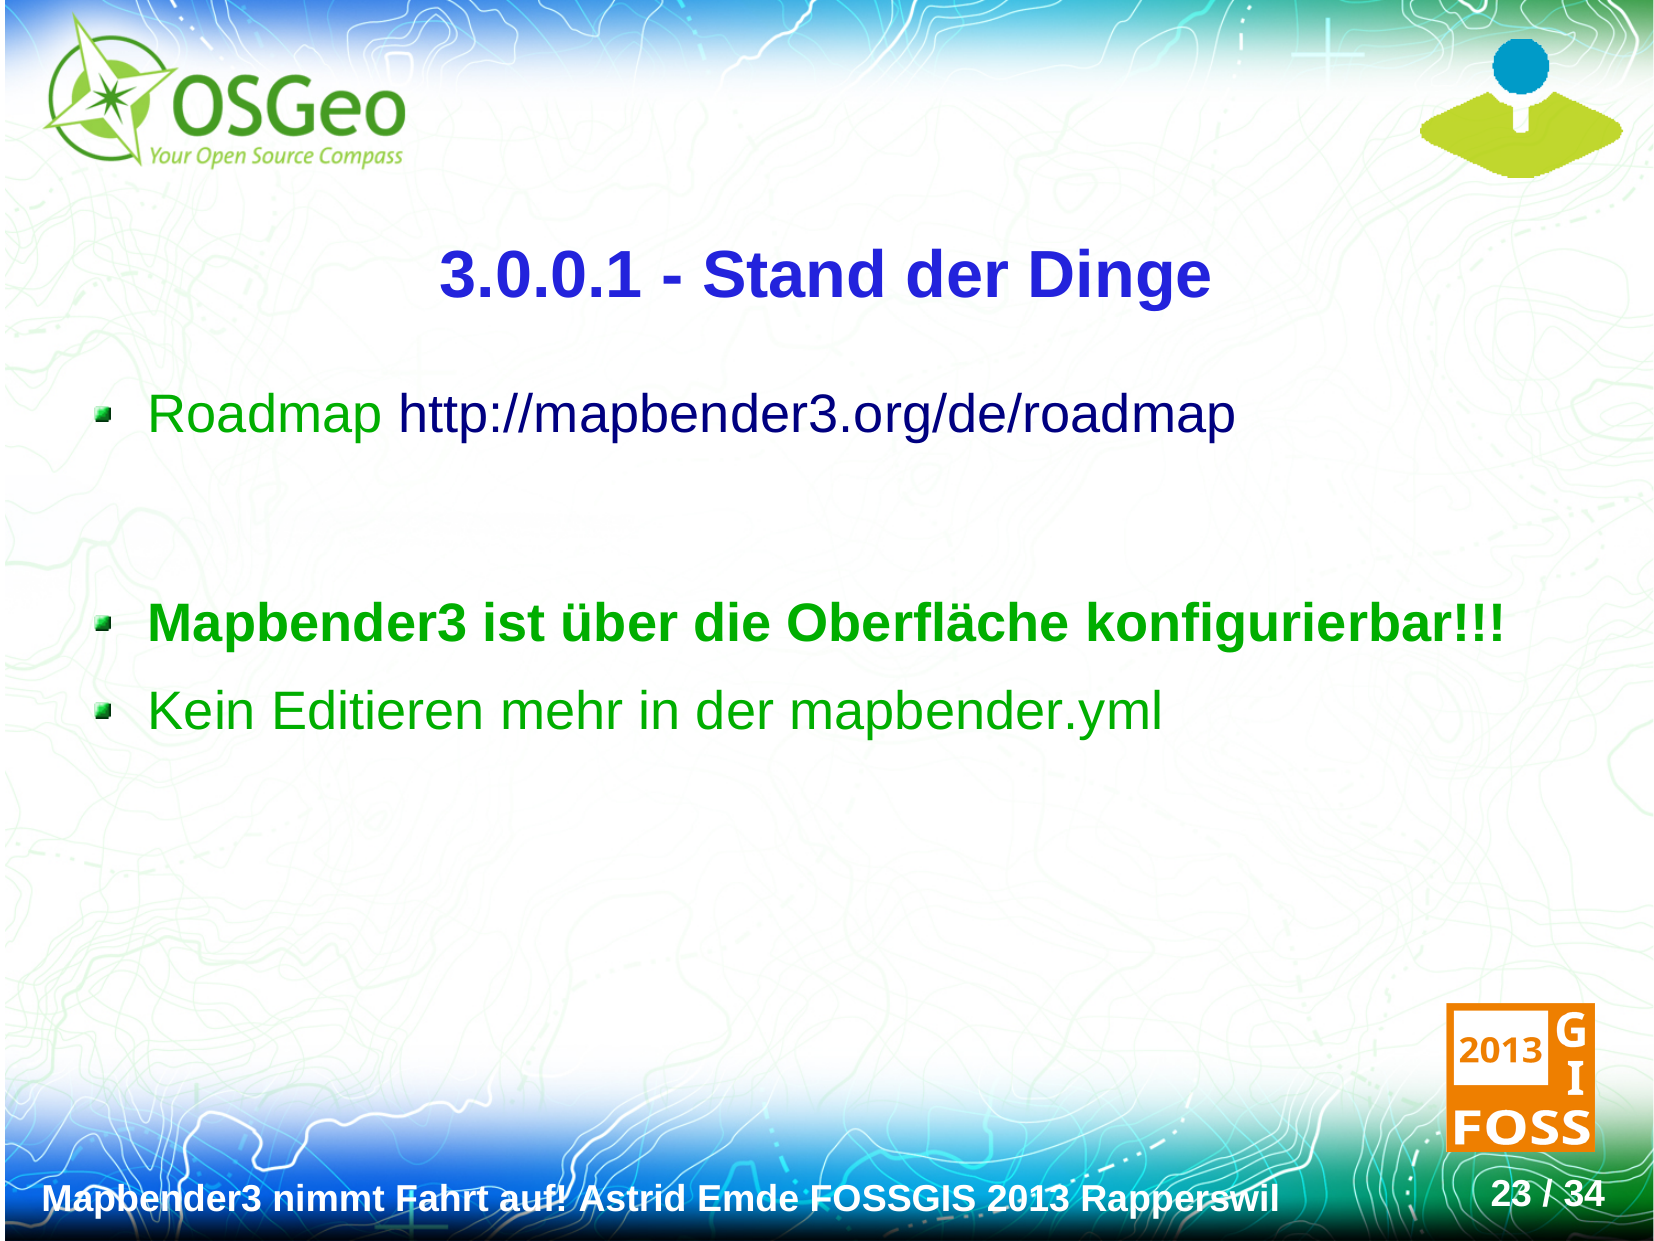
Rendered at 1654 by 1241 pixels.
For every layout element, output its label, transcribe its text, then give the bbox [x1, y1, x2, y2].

list Roadmap http://mapbender3.org/de/roadmap Mapbender3 ist über die Oberfläche konfigurierbar!!! Kein Editieren mehr in der mapbender.yml [76, 383, 1565, 1188]
picture [5, 0, 1654, 1241]
title 3.0.0.1 - Stand der Dinge [82, 200, 1571, 349]
